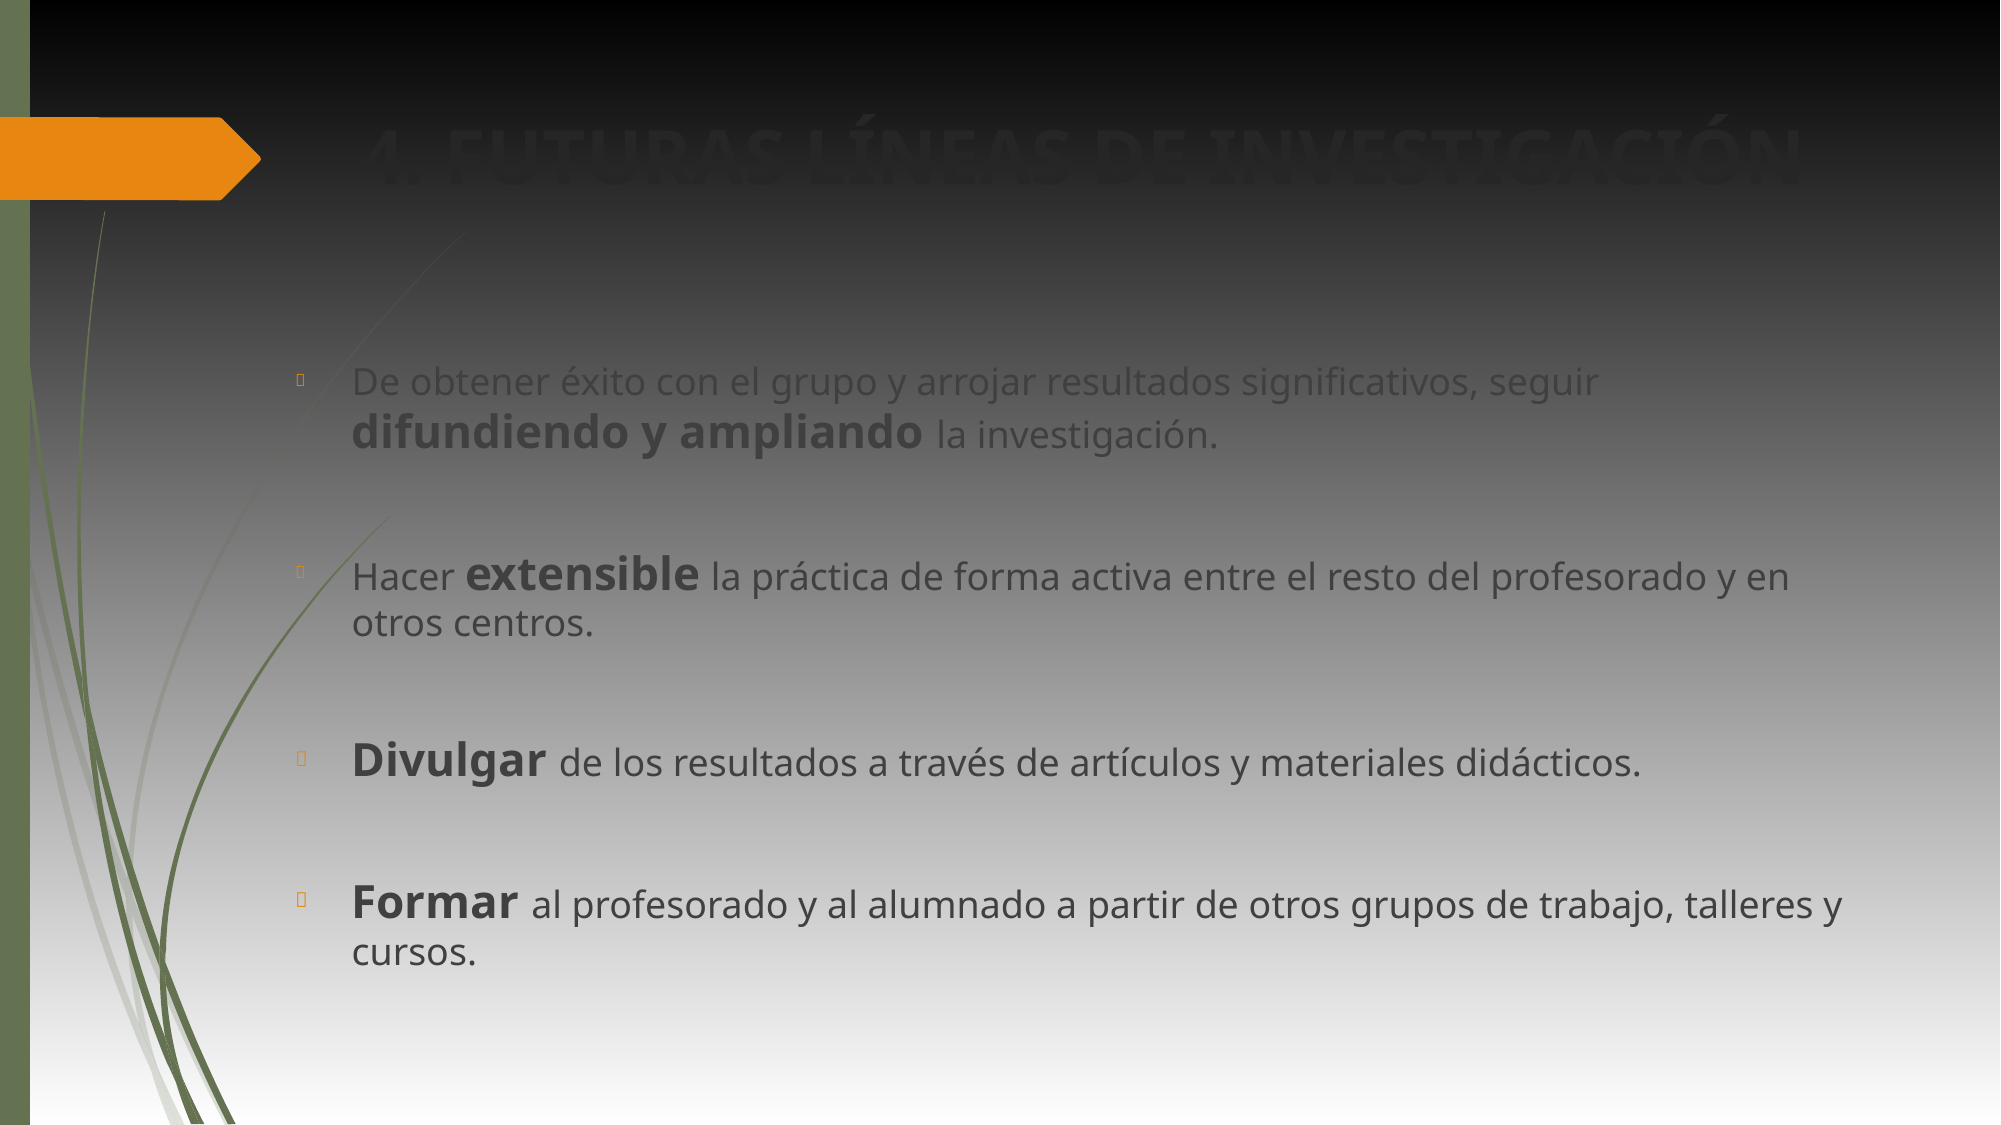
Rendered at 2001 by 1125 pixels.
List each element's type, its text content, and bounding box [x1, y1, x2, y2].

list De obtener éxito con el grupo y arrojar resultados significativos, seguir difundiendo y ampliando la investigación. Hacer extensible la práctica de forma activa entre el resto del profesorado y en otros centros. Divulgar de los resultados a través de artículos y materiales didácticos. Formar al profesorado y al alumnado a partir de otros grupos de trabajo, talleres y cursos. [280, 350, 1888, 1059]
title 4. FUTURAS LÍNEAS DE INVESTIGACIÓN [280, 102, 1888, 313]
